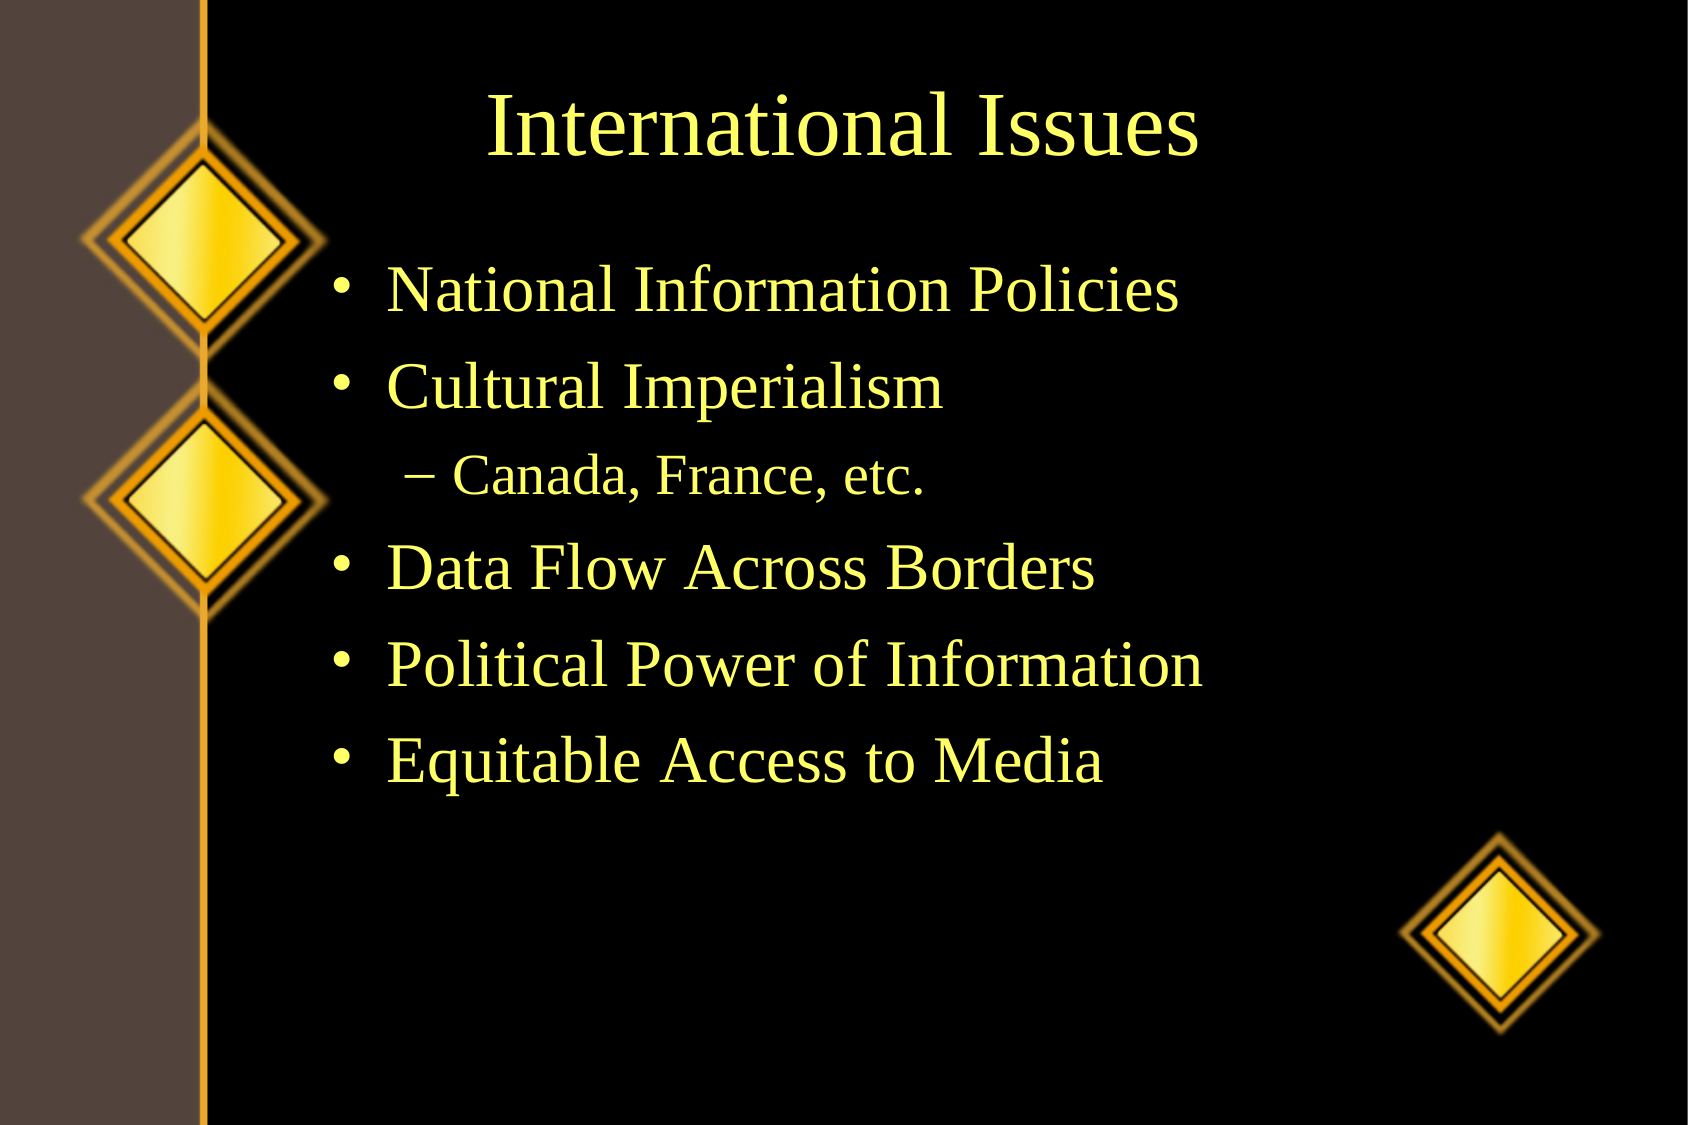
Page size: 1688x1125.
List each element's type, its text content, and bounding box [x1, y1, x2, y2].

title International Issues [126, 24, 1561, 213]
picture [0, 0, 1688, 1125]
list National Information Policies Cultural Imperialism Canada, France, etc. Data Flow Across Borders Political Power of Information Equitable Access to Media [315, 237, 1650, 913]
